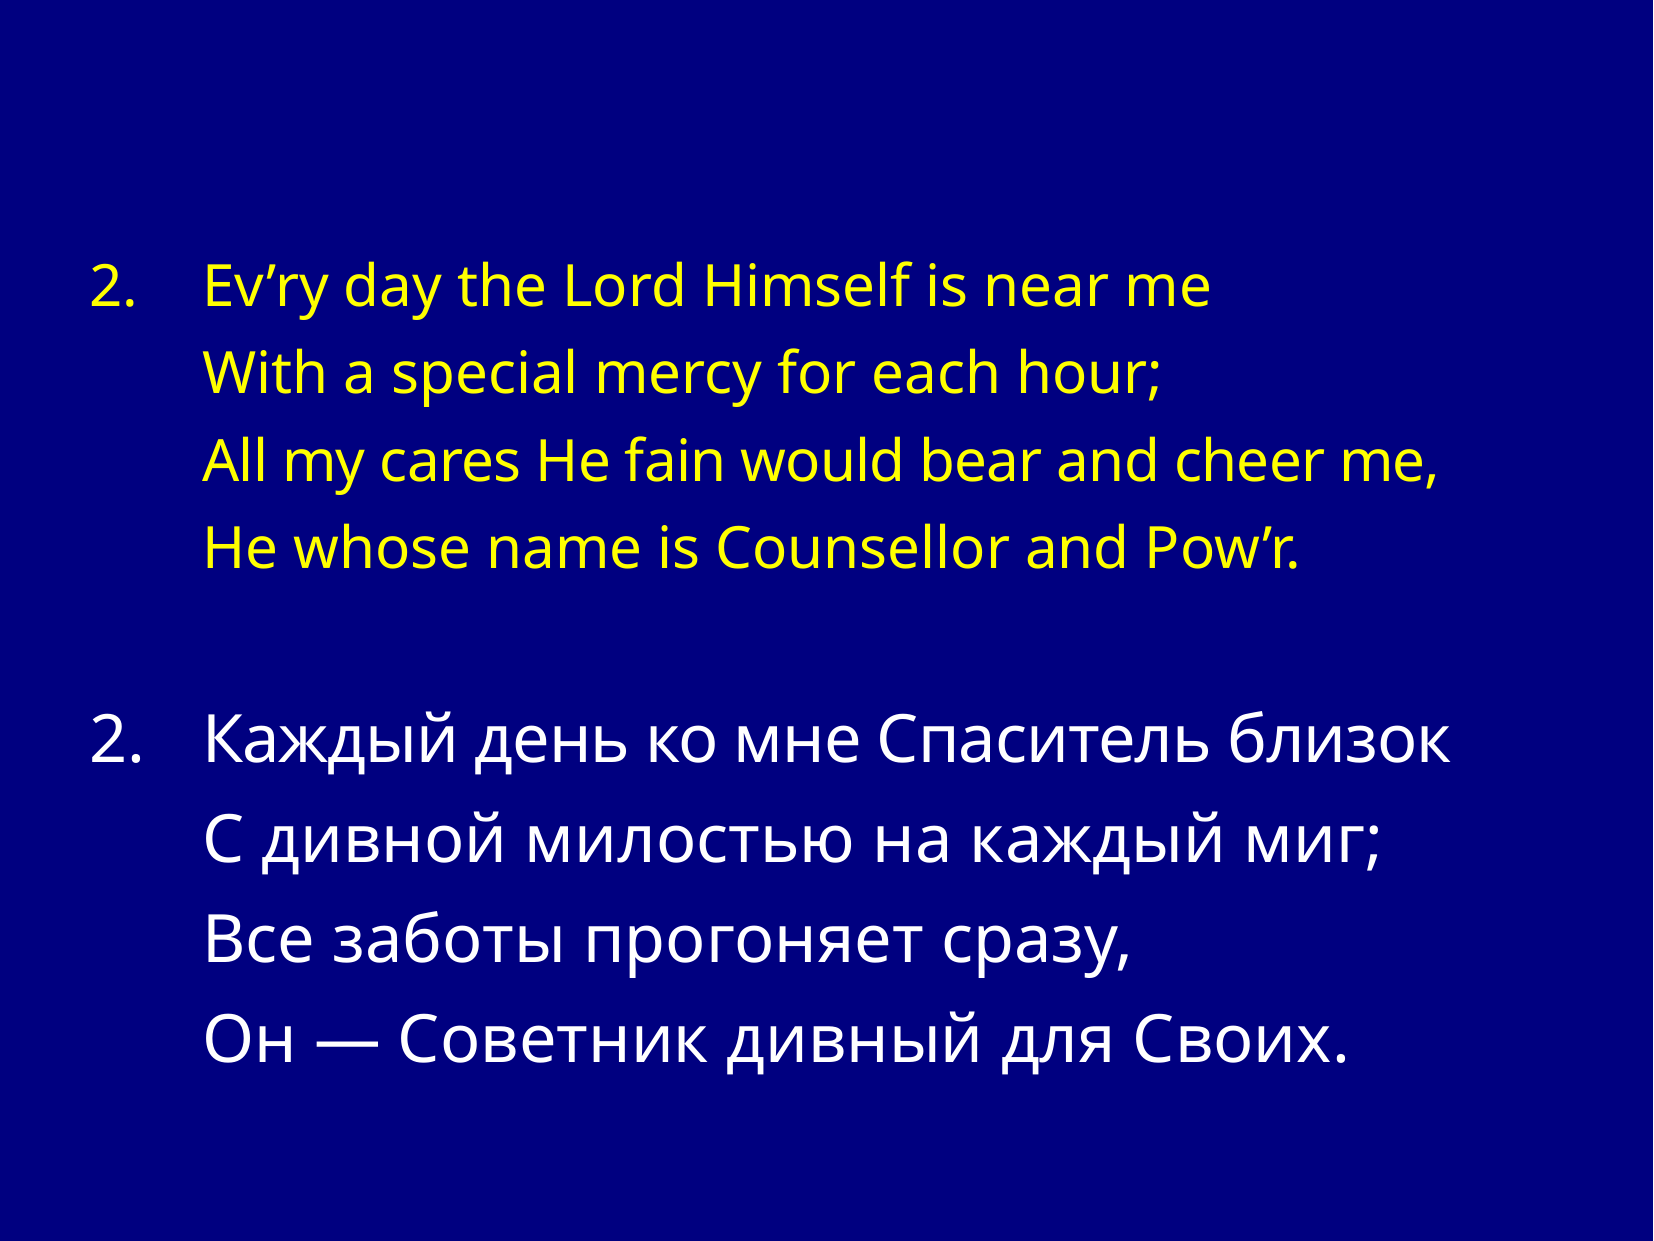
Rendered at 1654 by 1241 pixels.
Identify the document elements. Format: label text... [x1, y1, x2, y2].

text_box 2. Ev’ry day the Lord Himself is near me With a special mercy for each hour; All my cares He fain would bear and cheer me, He whose name is Counsellor and Pow’r. [75, 150, 1651, 638]
text_box 2. Каждый день ко мне Спаситель близок С дивной милостью на каждый миг; Все заботы прогоняет сразу, Он — Советник дивный для Своих. [75, 675, 1651, 1163]
